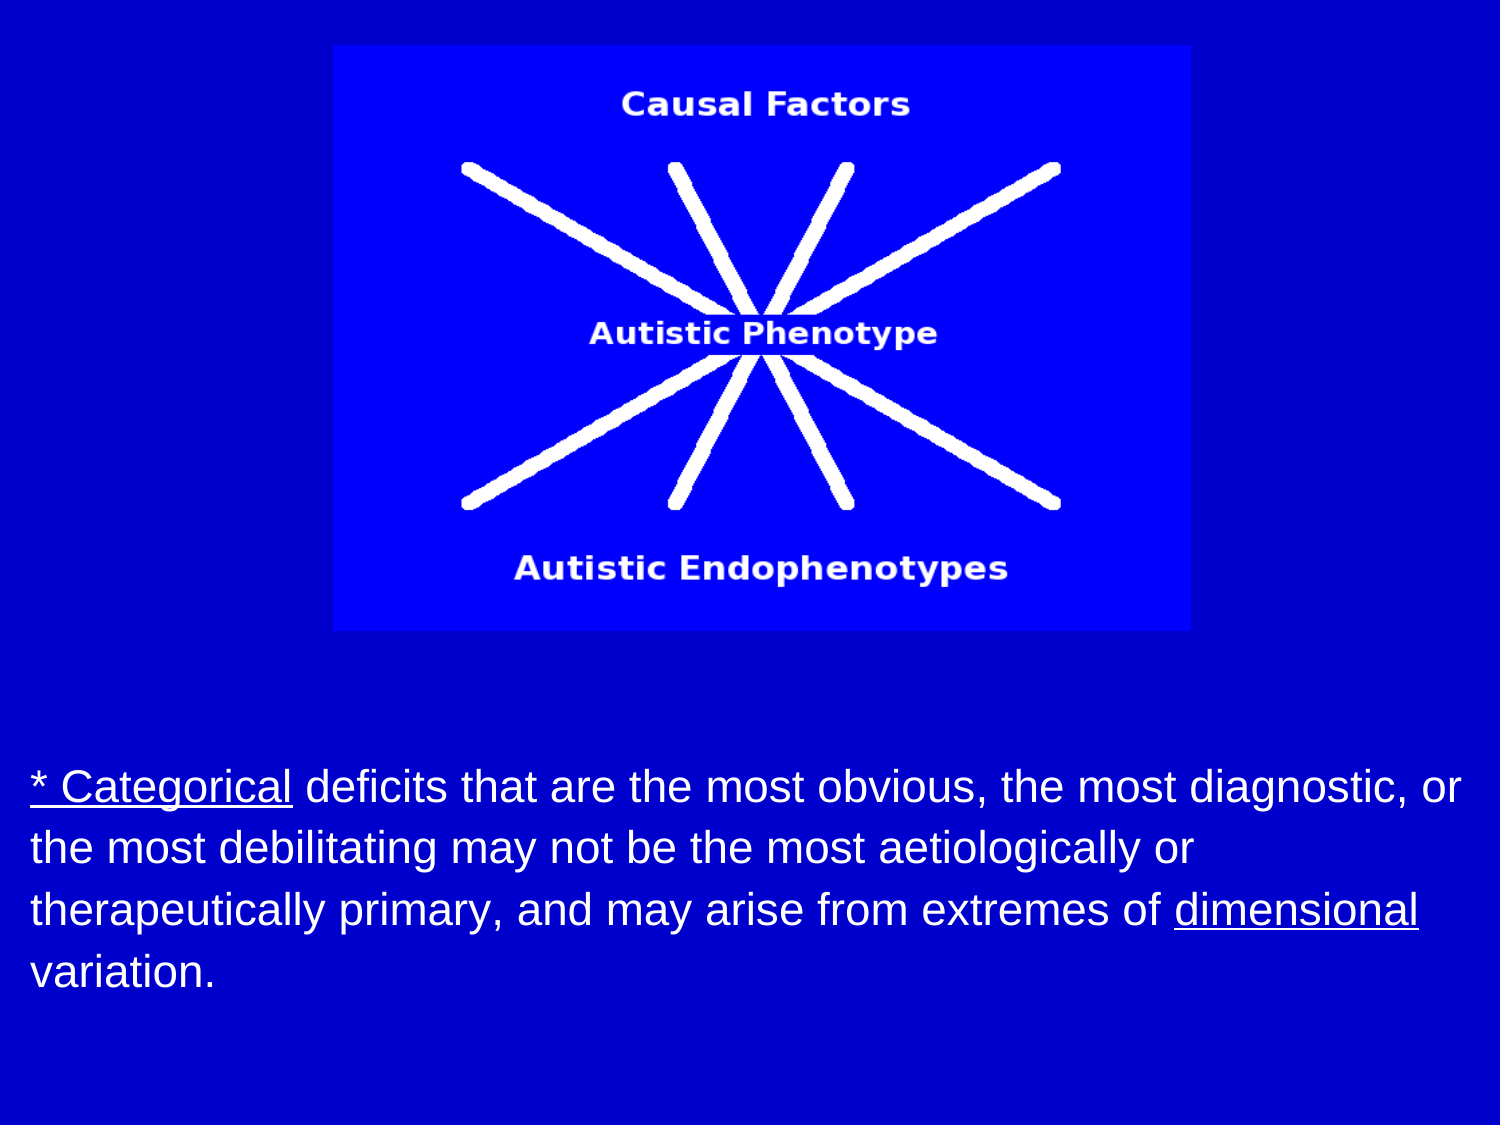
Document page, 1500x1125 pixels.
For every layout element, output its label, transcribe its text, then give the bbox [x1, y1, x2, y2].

picture [333, 45, 1191, 631]
title * Categorical deficits that are the most obvious, the most diagnostic, or the most debilitating may not be the most aetiologically or therapeutically primary, and may arise from extremes of dimensional variation. [15, 690, 1483, 1057]
